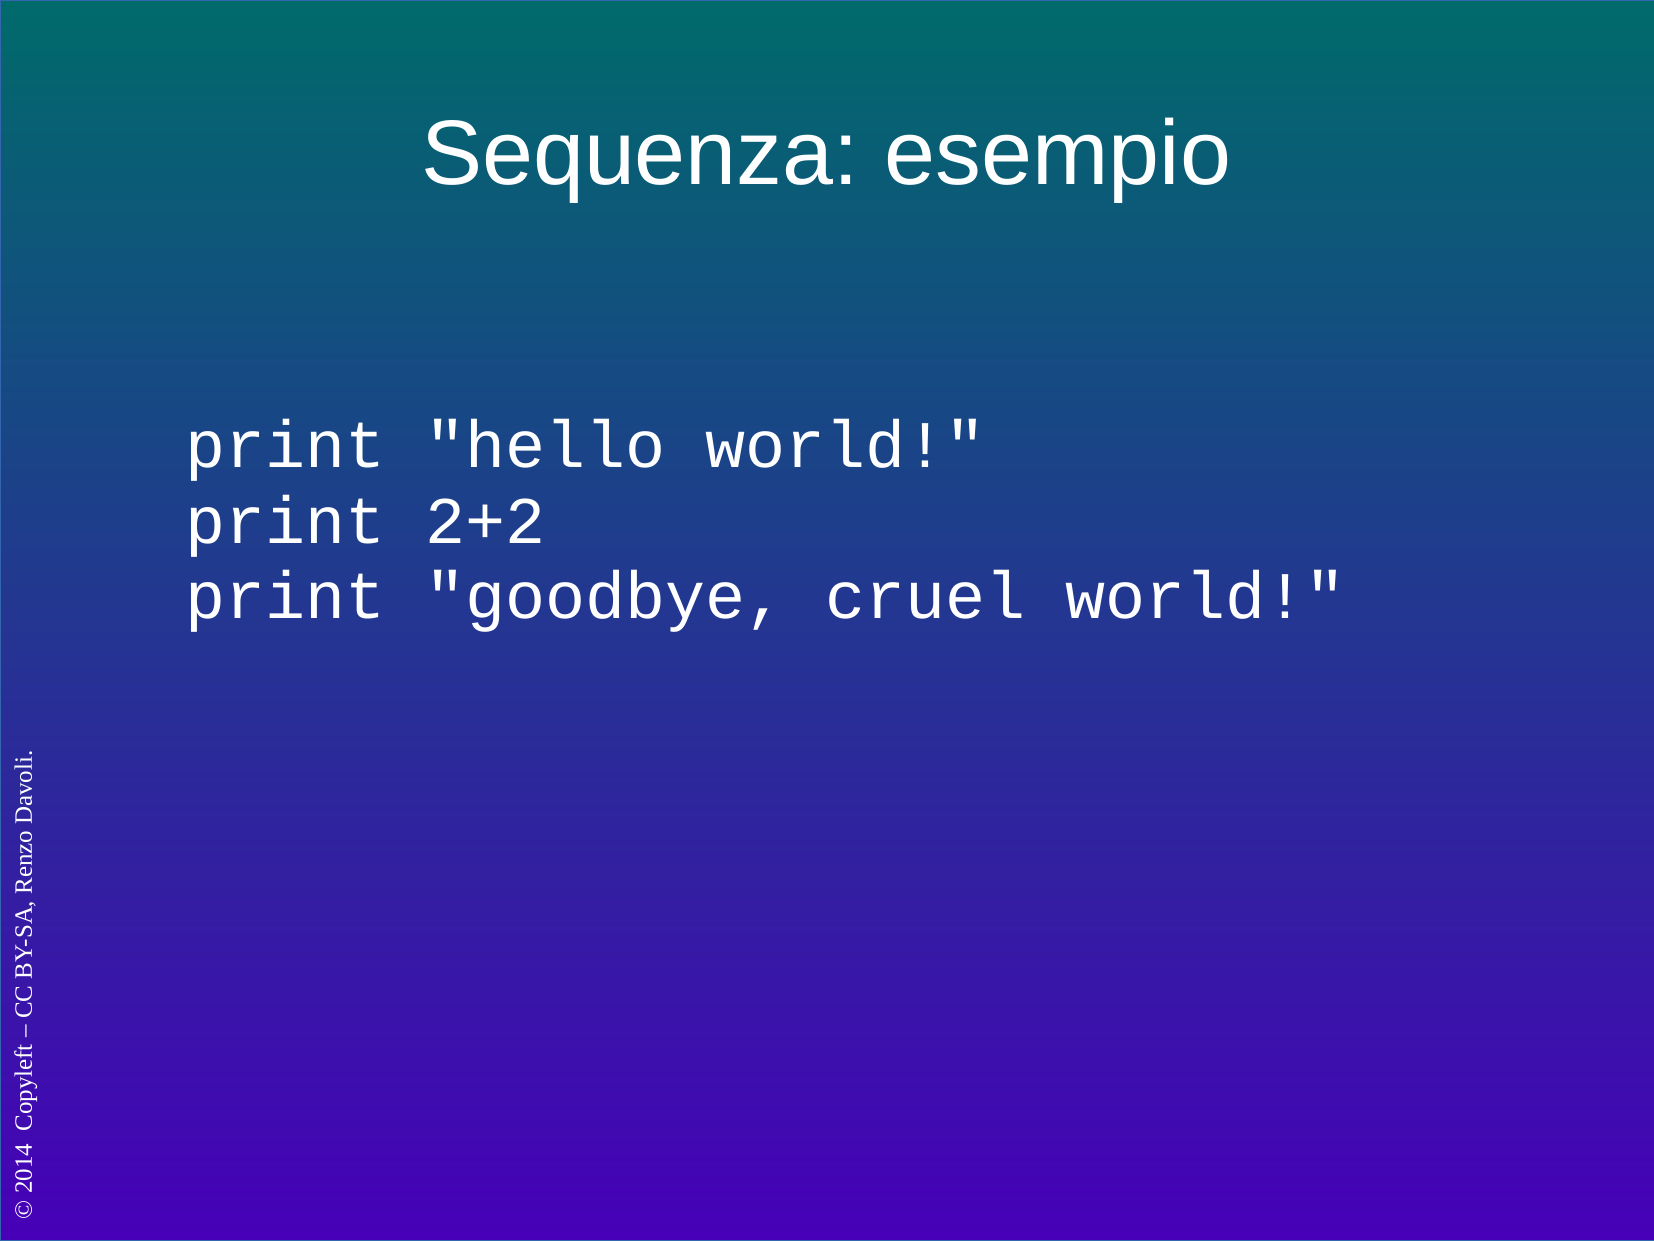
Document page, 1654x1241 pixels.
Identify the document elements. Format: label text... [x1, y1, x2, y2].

text_box print "hello world!" print 2+2 print "goodbye, cruel world!" [170, 405, 1501, 736]
title Sequenza: esempio [82, 49, 1571, 257]
